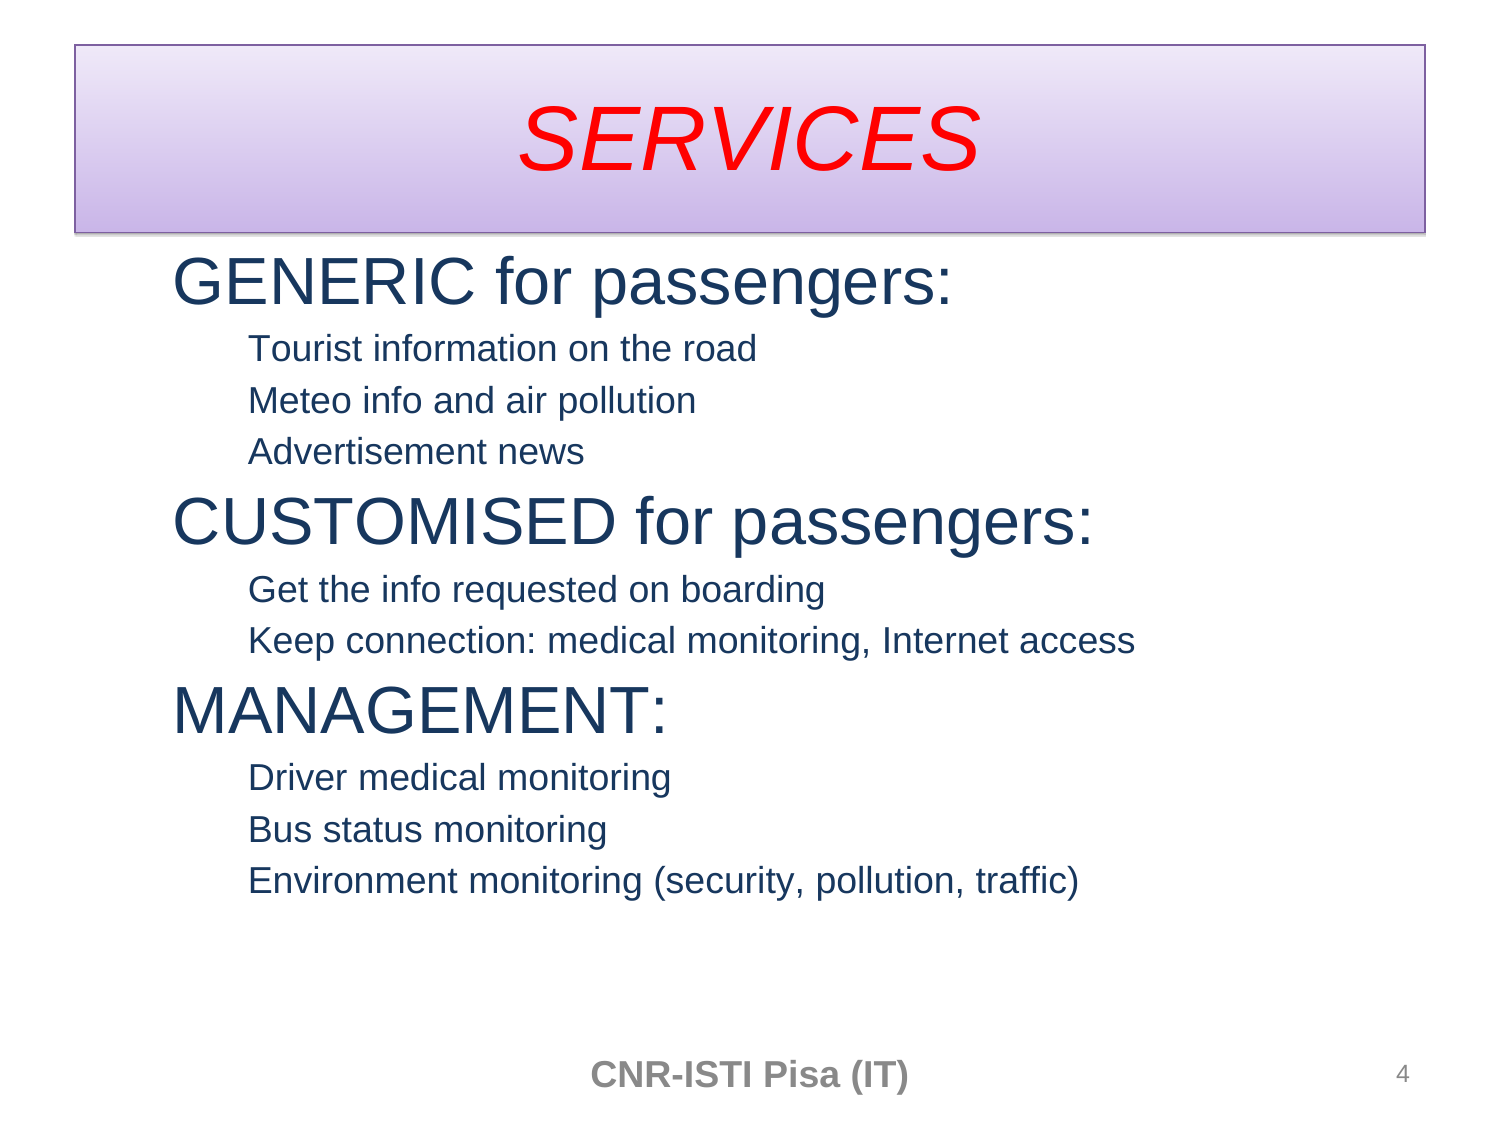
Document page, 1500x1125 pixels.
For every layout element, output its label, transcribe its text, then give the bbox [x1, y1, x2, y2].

list GENERIC for passengers: Tourist information on the road Meteo info and air pollution Advertisement news CUSTOMISED for passengers: Get the info requested on boarding Keep connection: medical monitoring, Internet access MANAGEMENT: Driver medical monitoring Bus status monitoring Environment monitoring (security, pollution, traffic) [157, 236, 1359, 949]
text_box <number> [1074, 1042, 1426, 1103]
title SERVICES [75, 45, 1426, 233]
text_box CNR-ISTI Pisa (IT) [512, 1042, 988, 1103]
